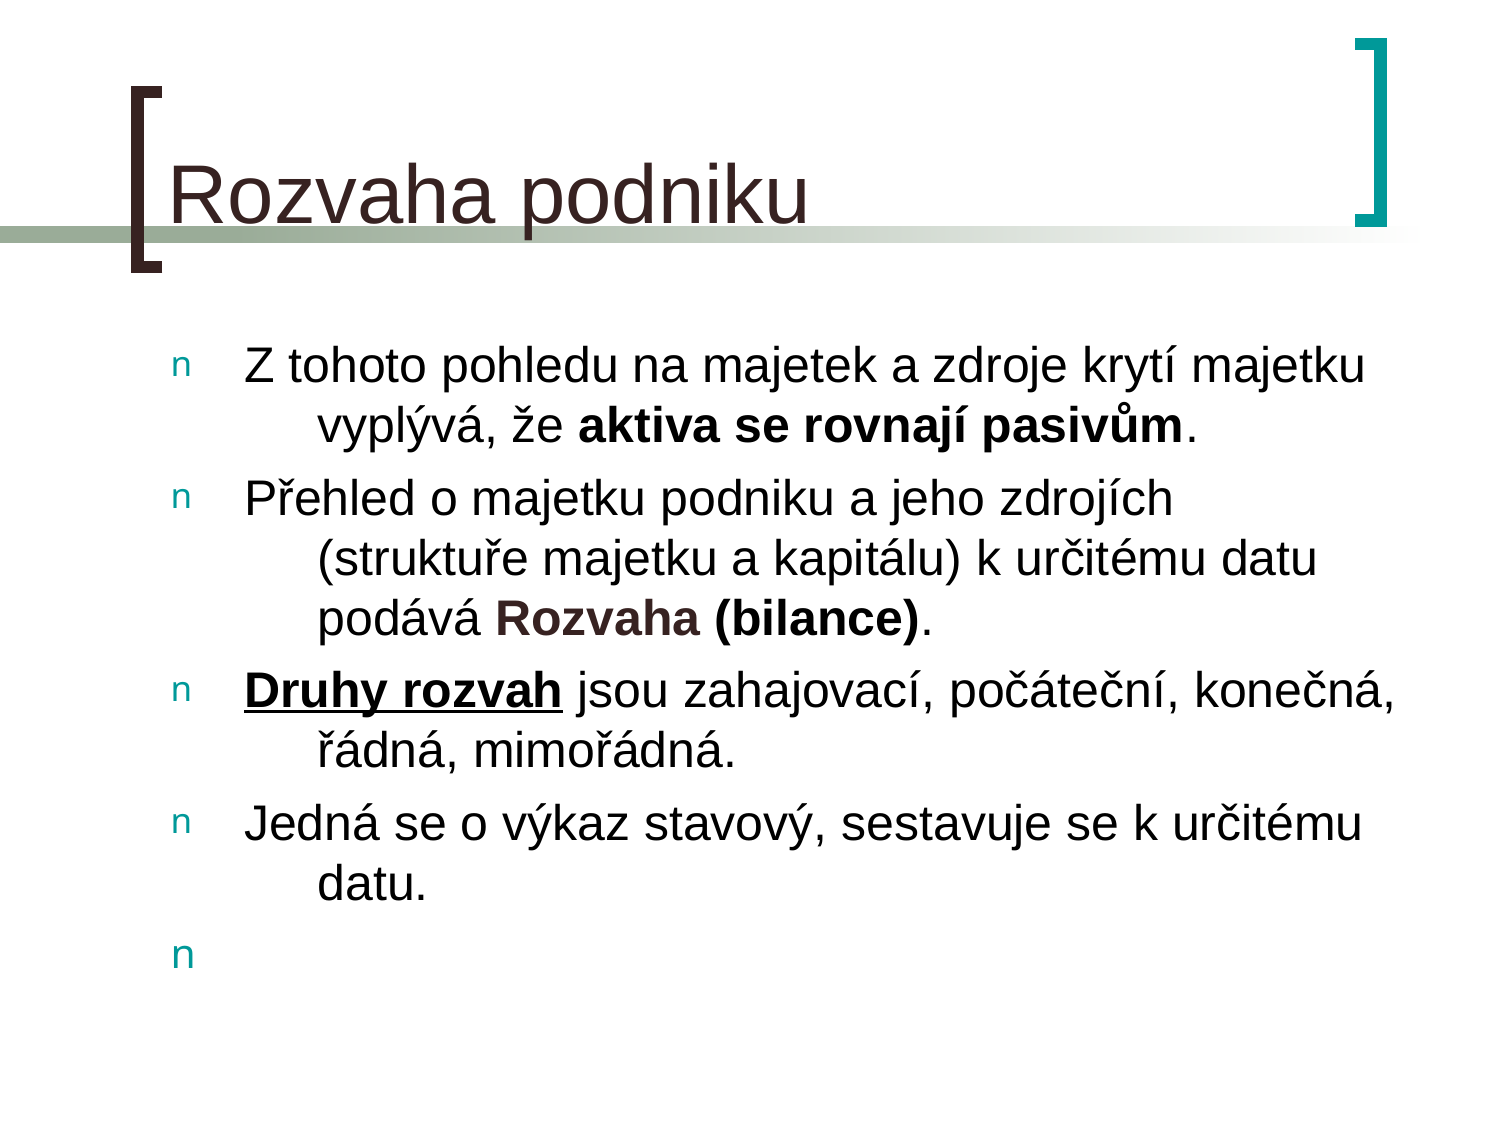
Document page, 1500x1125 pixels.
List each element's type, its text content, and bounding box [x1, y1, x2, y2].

title Rozvaha podniku [152, 15, 1328, 248]
list Z tohoto pohledu na majetek a zdroje krytí majetku vyplývá, že aktiva se rovnají pasivům. Přehled o majetku podniku a jeho zdrojích (struktuře majetku a kapitálu) k určitému datu podává Rozvaha (bilance). Druhy rozvah jsou zahajovací, počáteční, konečná, řádná, mimořádná. Jedná se o výkaz stavový, sestavuje se k určitému datu. [155, 324, 1413, 1000]
